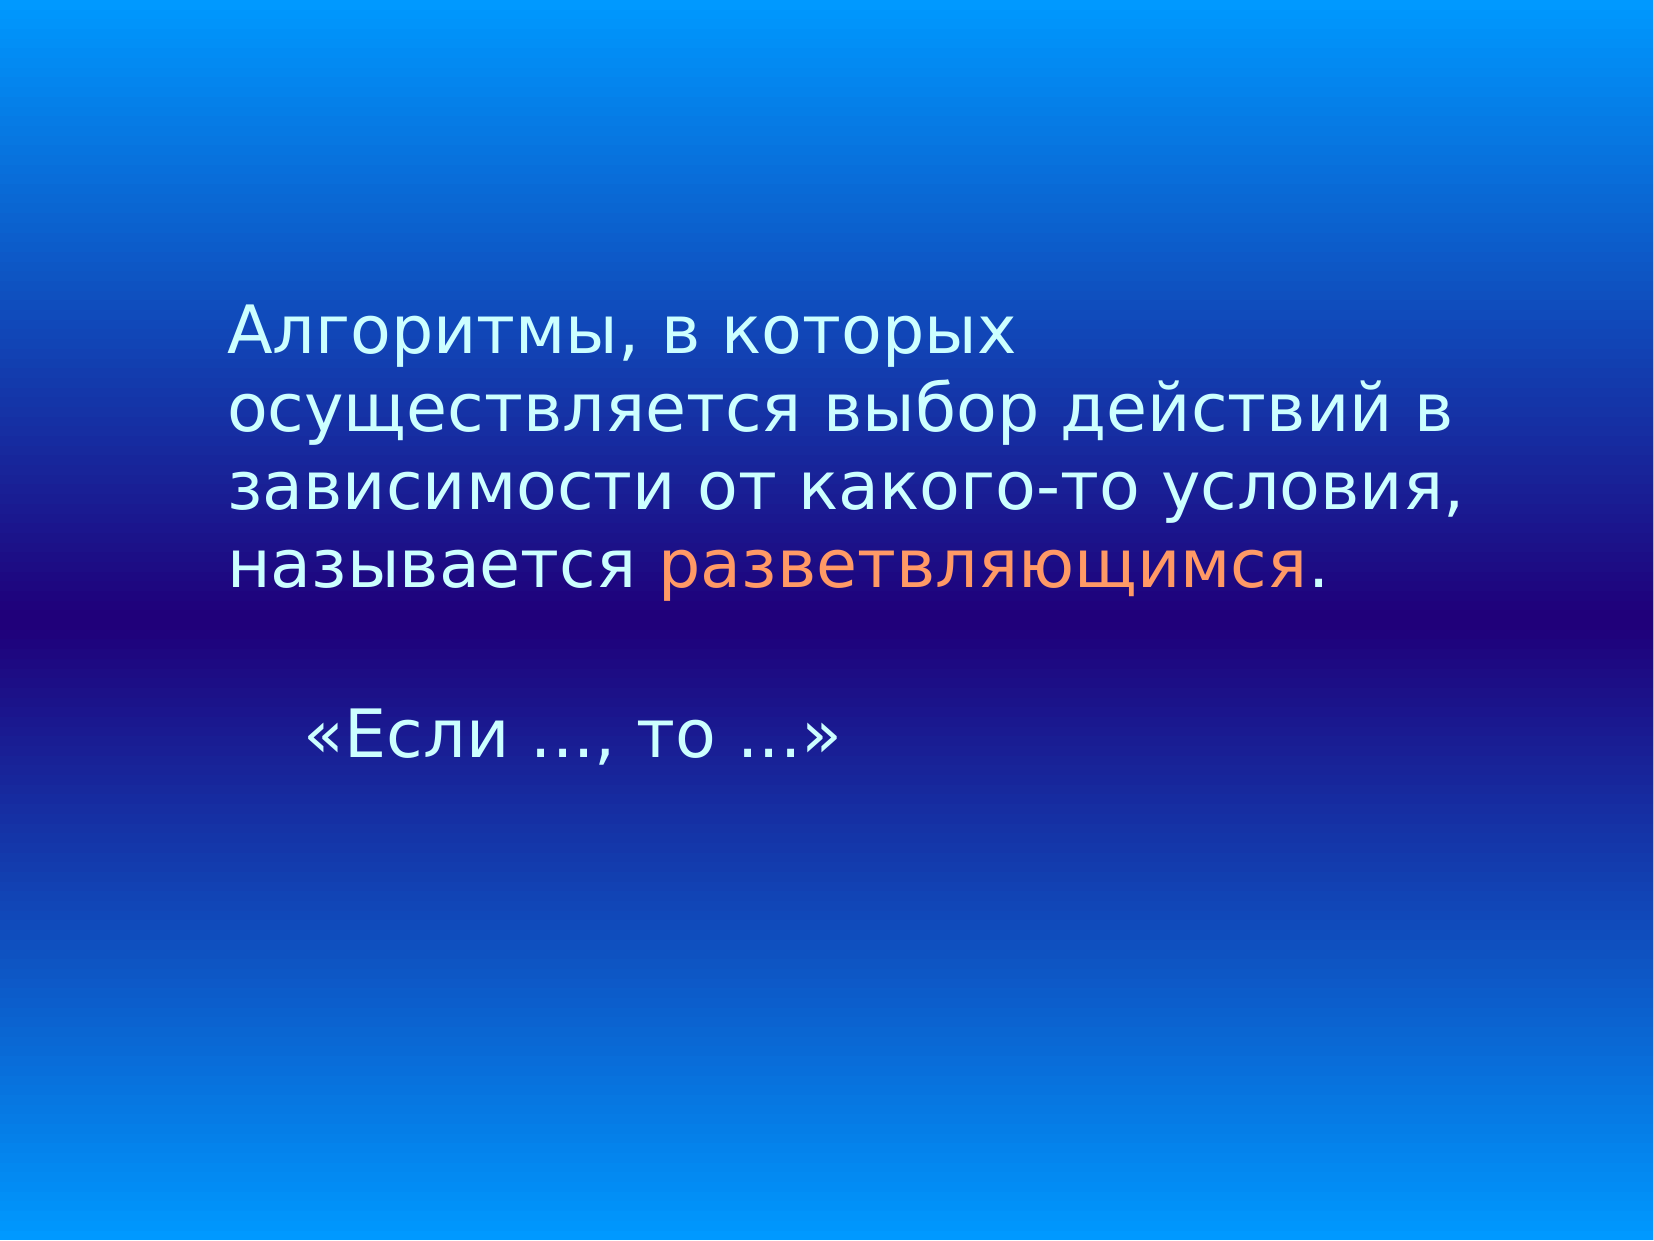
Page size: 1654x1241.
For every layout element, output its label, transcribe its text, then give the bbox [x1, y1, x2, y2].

text_box «Если ..., то ...» [289, 687, 1596, 781]
text_box Алгоритмы, в которых осуществляется выбор действий в зависимости от какого-то условия, называется разветвляющимся. [212, 284, 1551, 611]
